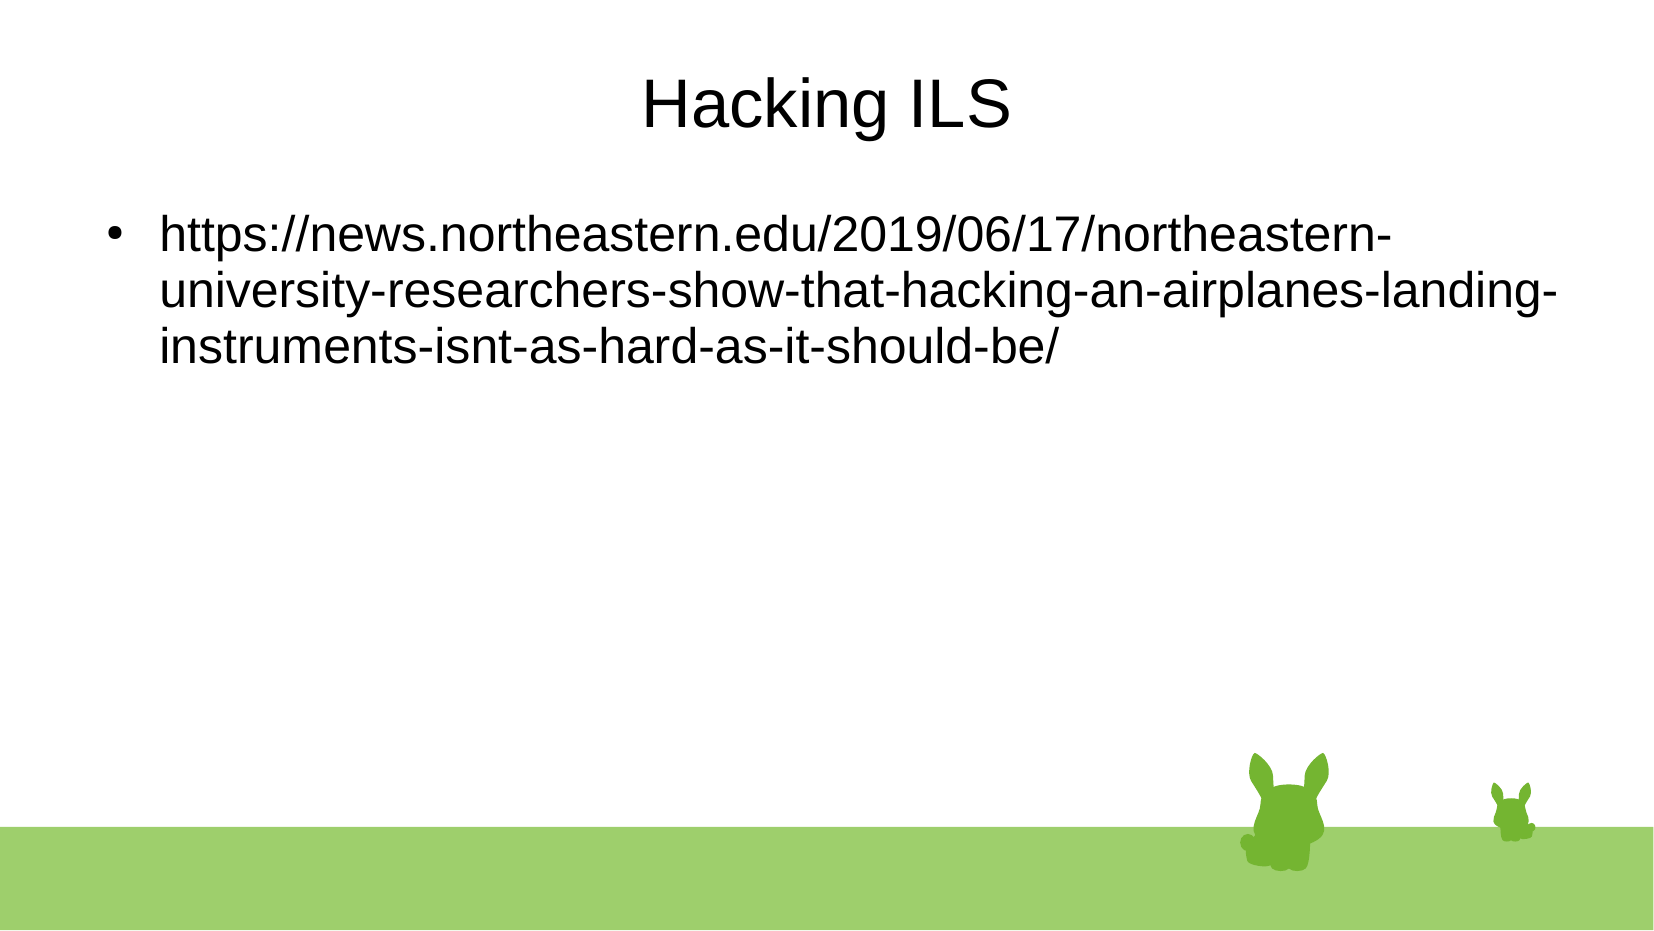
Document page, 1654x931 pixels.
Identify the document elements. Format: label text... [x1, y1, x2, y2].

list https://news.northeastern.edu/2019/06/17/northeastern-university-researchers-show-that-hacking-an-airplanes-landing-instruments-isnt-as-hard-as-it-should-be/ [88, 206, 1565, 739]
title Hacking ILS [88, 29, 1565, 178]
